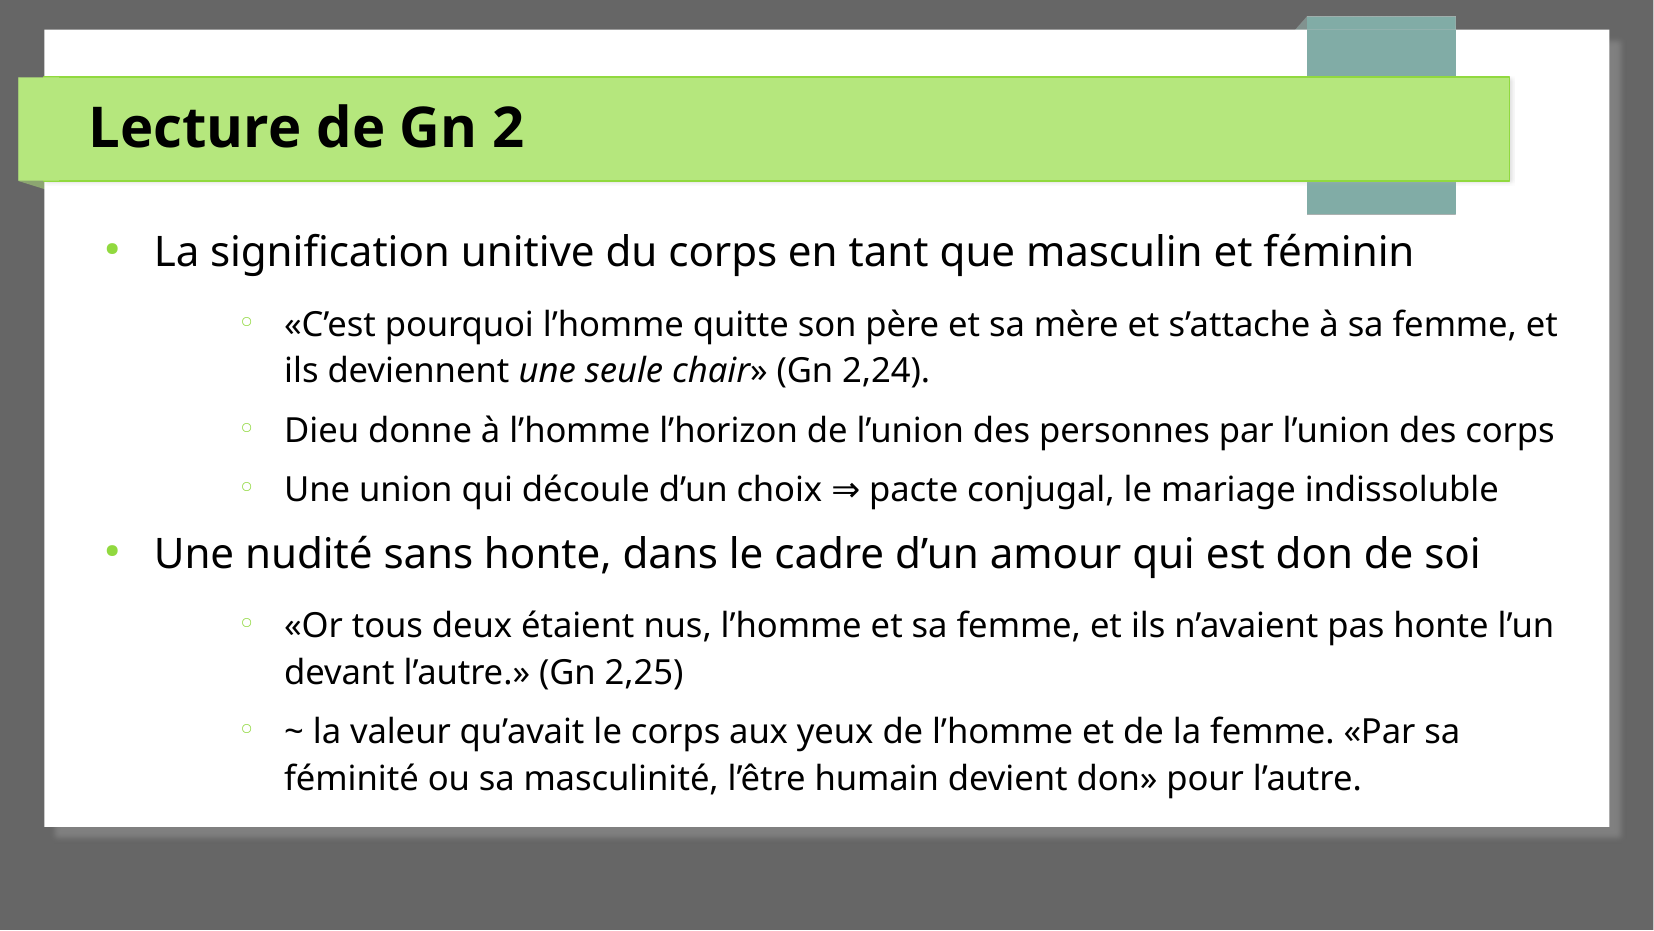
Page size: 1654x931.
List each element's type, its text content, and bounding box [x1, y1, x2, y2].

list La signification unitive du corps en tant que masculin et féminin «C’est pourquoi l’homme quitte son père et sa mère et s’attache à sa femme, et ils deviennent une seule chair» (Gn 2,24). Dieu donne à l’homme l’horizon de l’union des personnes par l’union des corps Une union qui découle d’un choix ⇒ pacte conjugal, le mariage indissoluble Une nudité sans honte, dans le cadre d’un amour qui est don de soi «Or tous deux étaient nus, l’homme et sa femme, et ils n’avaient pas honte l’un devant l’autre.» (Gn 2,25) ~ la valeur qu’avait le corps aux yeux de l’homme et de la femme. «Par sa féminité ou sa masculinité, l’être humain devient don» pour l’autre. [88, 221, 1565, 813]
title Lecture de Gn 2 [88, 73, 1506, 178]
